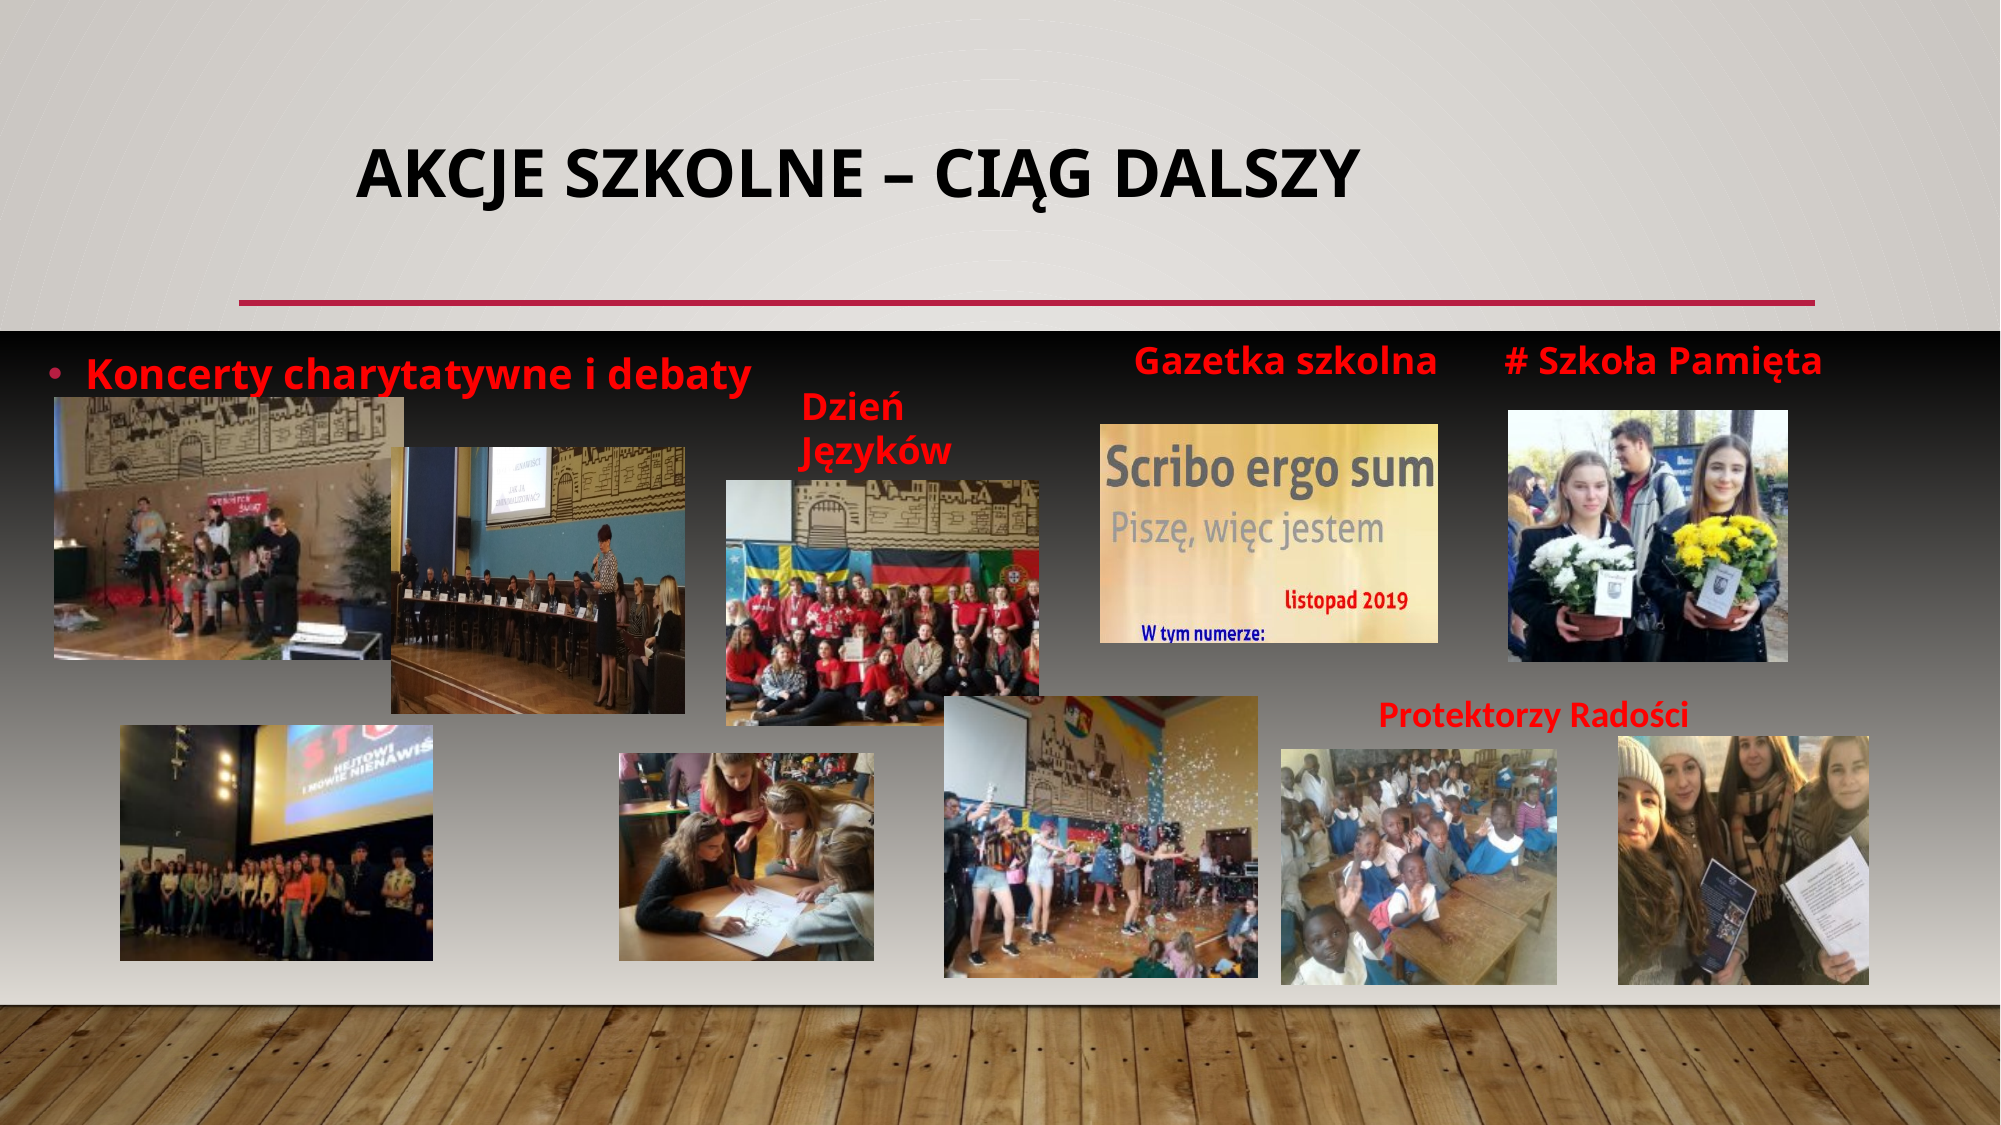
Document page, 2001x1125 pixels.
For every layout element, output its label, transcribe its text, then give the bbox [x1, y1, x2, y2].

picture [1618, 736, 1869, 985]
text_box # Szkoła Pamięta [1489, 330, 1929, 390]
title Akcje szkolne – ciąg dalszy [238, 131, 1814, 229]
text_box Dzień Języków Obcych [786, 375, 1078, 525]
picture [726, 481, 1258, 978]
picture [120, 725, 433, 961]
picture [54, 397, 685, 714]
picture [619, 753, 874, 961]
text_box Gazetka szkolna [1119, 330, 1461, 390]
picture [1508, 411, 1788, 663]
list Koncerty charytatywne i debaty [32, 330, 1907, 977]
picture [1281, 749, 1557, 985]
text_box Protektorzy Radości [1364, 683, 1732, 743]
picture [1100, 424, 1438, 643]
